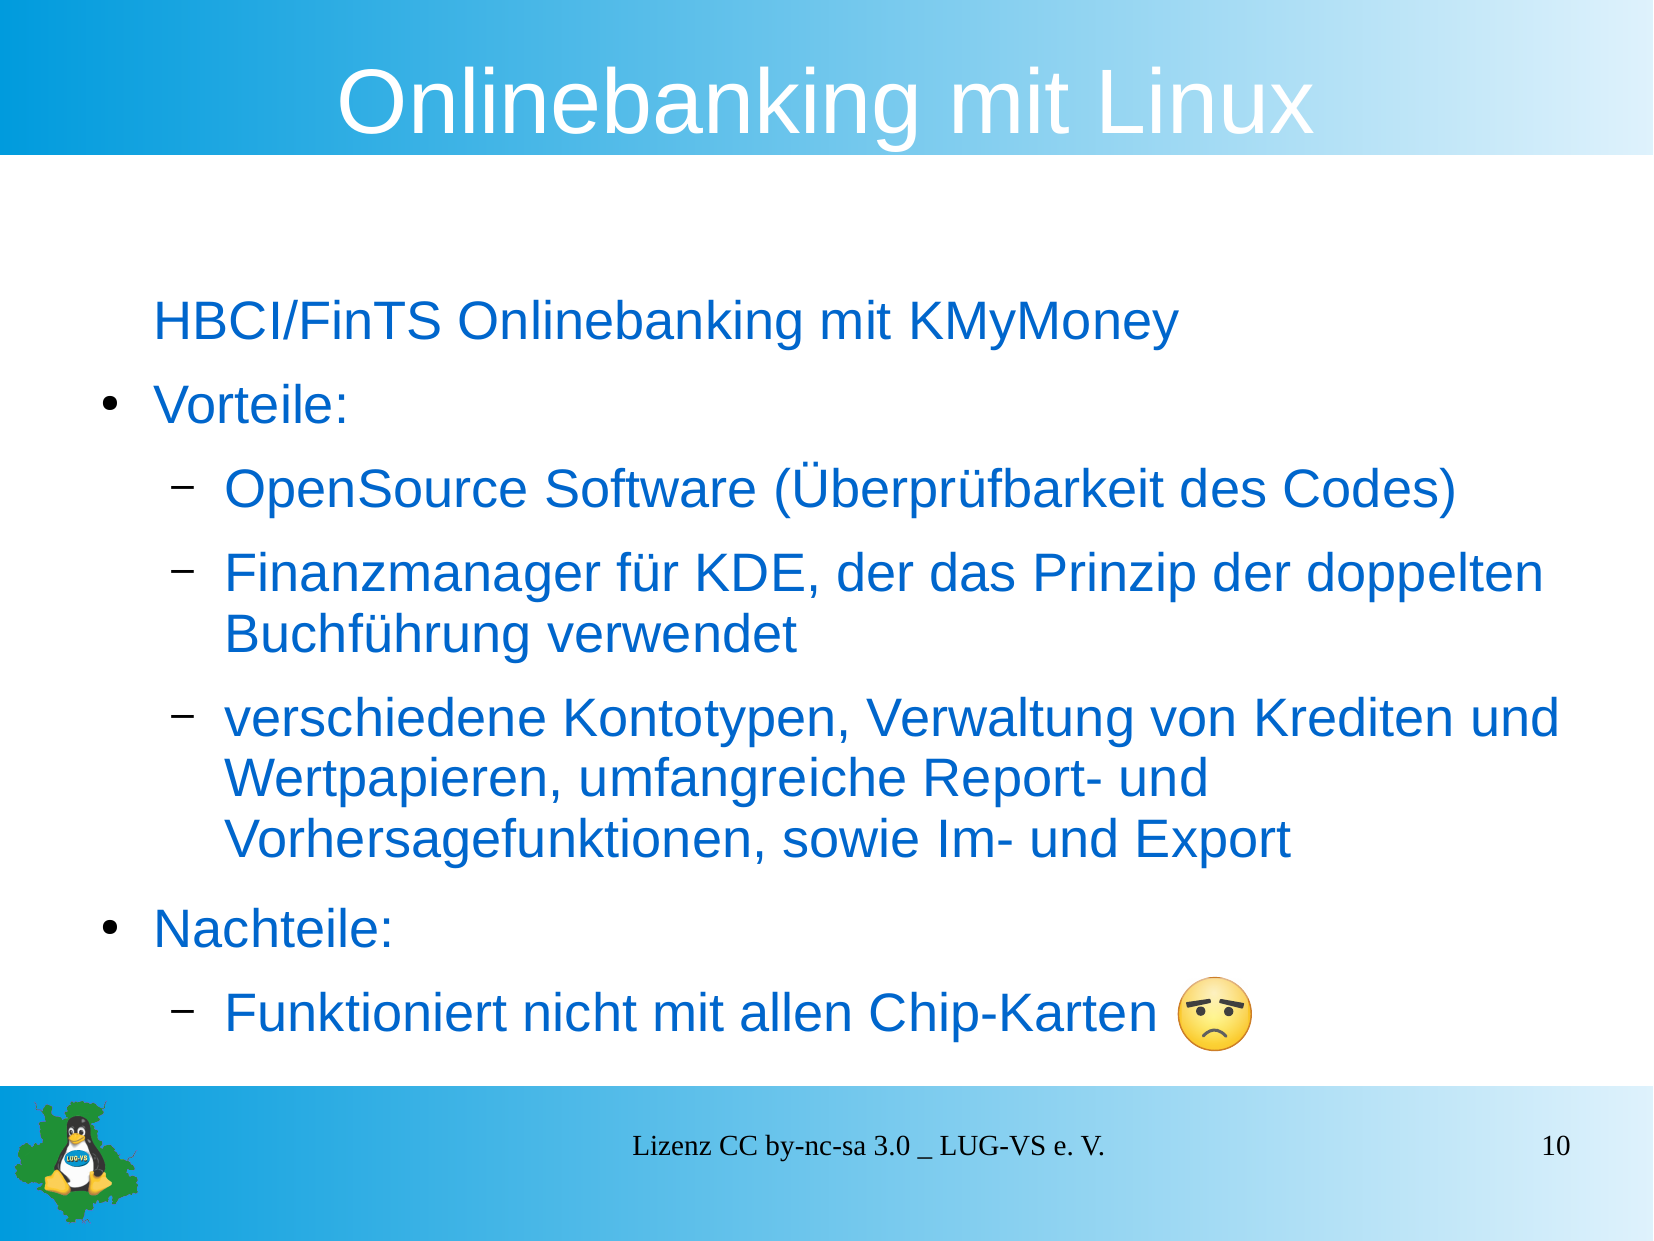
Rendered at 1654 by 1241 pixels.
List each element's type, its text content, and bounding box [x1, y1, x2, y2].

picture [1177, 976, 1252, 1052]
picture [16, 1086, 142, 1241]
title Onlinebanking mit Linux [82, 49, 1571, 155]
list HBCI/FinTS Onlinebanking mit KMyMoney Vorteile: OpenSource Software (Überprüfbarkeit des Codes) Finanzmanager für KDE, der das Prinzip der doppelten Buchführung verwendet verschiedene Kontotypen, Verwaltung von Krediten und Wertpapieren, umfangreiche Report- und Vorhersagefunktionen, sowie Im- und Export Nachteile: Funktioniert nicht mit allen Chip-Karten [82, 290, 1571, 1052]
